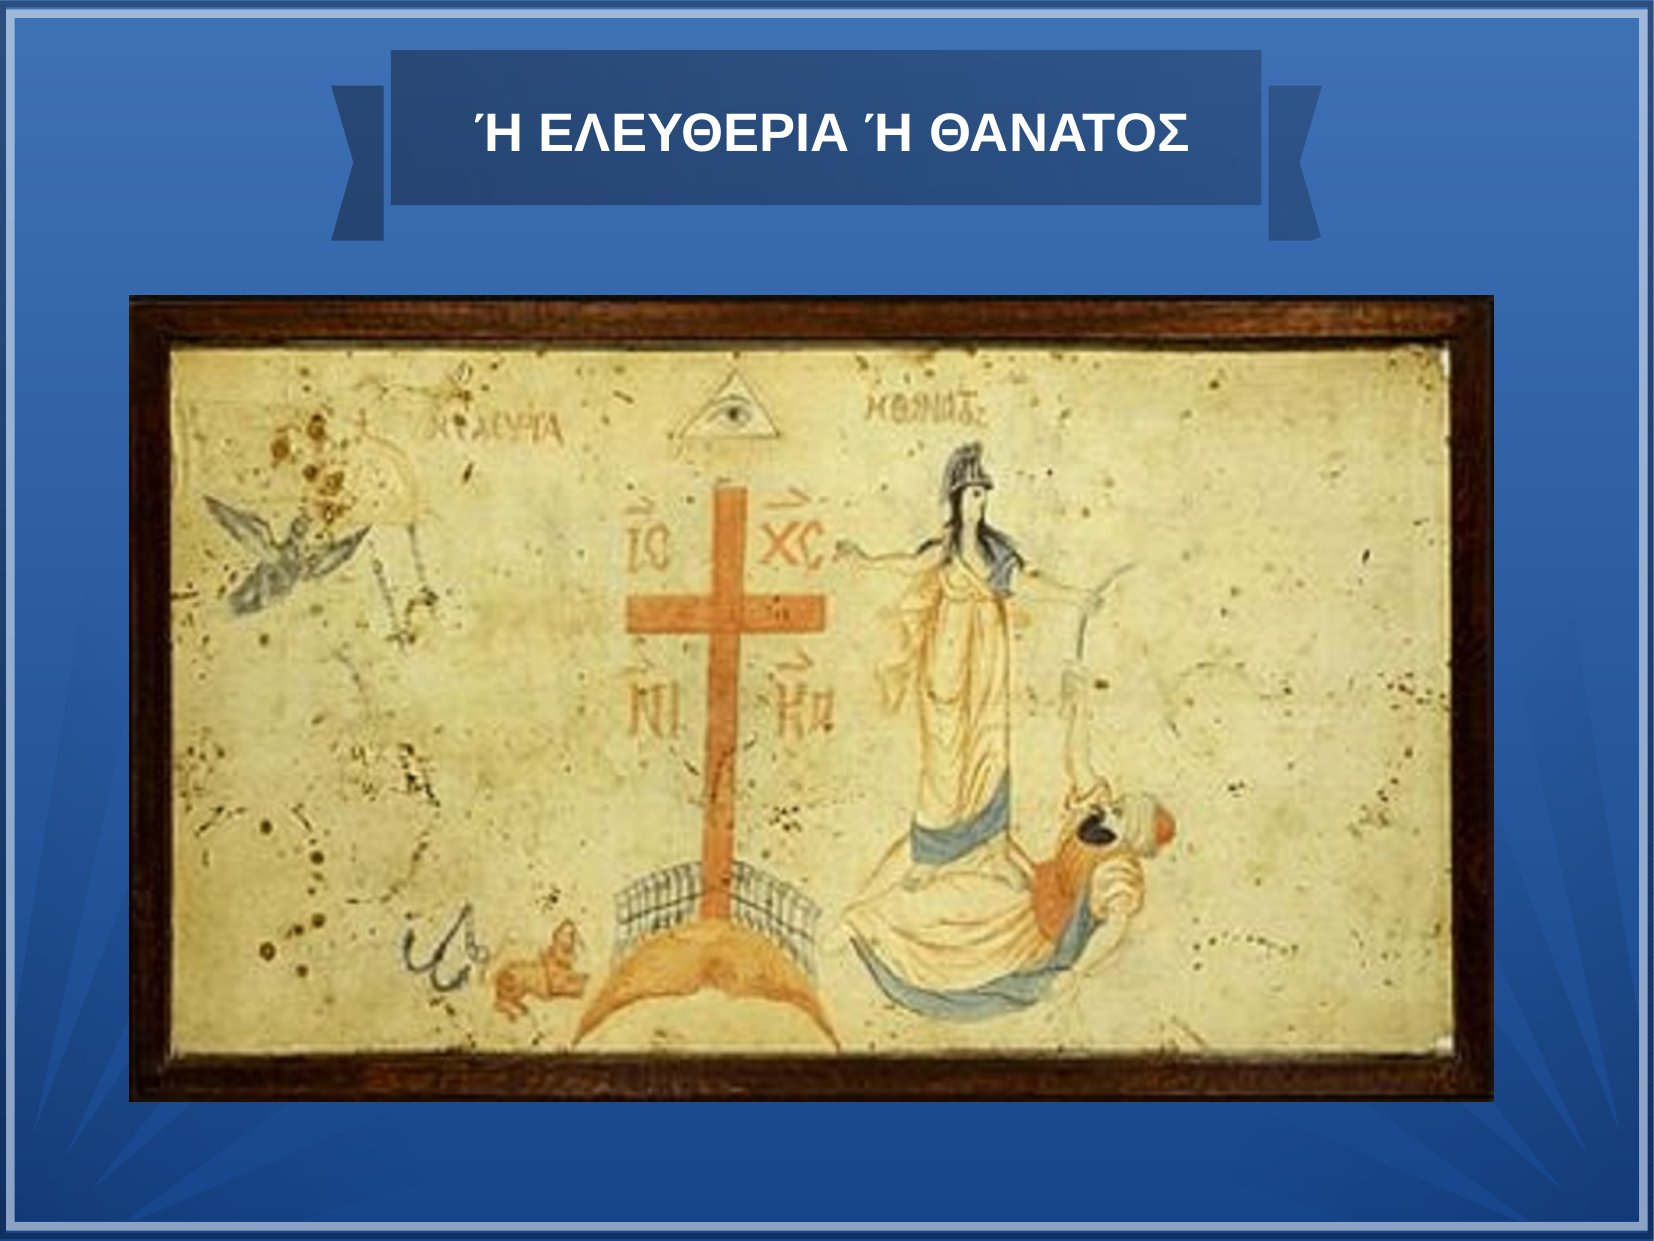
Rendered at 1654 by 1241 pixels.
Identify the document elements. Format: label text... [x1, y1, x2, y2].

title Ή ΕΛΕΥΘΕΡΙΑ Ή ΘΑΝΑΤΟΣ [389, 102, 1276, 164]
picture [129, 295, 1494, 1102]
